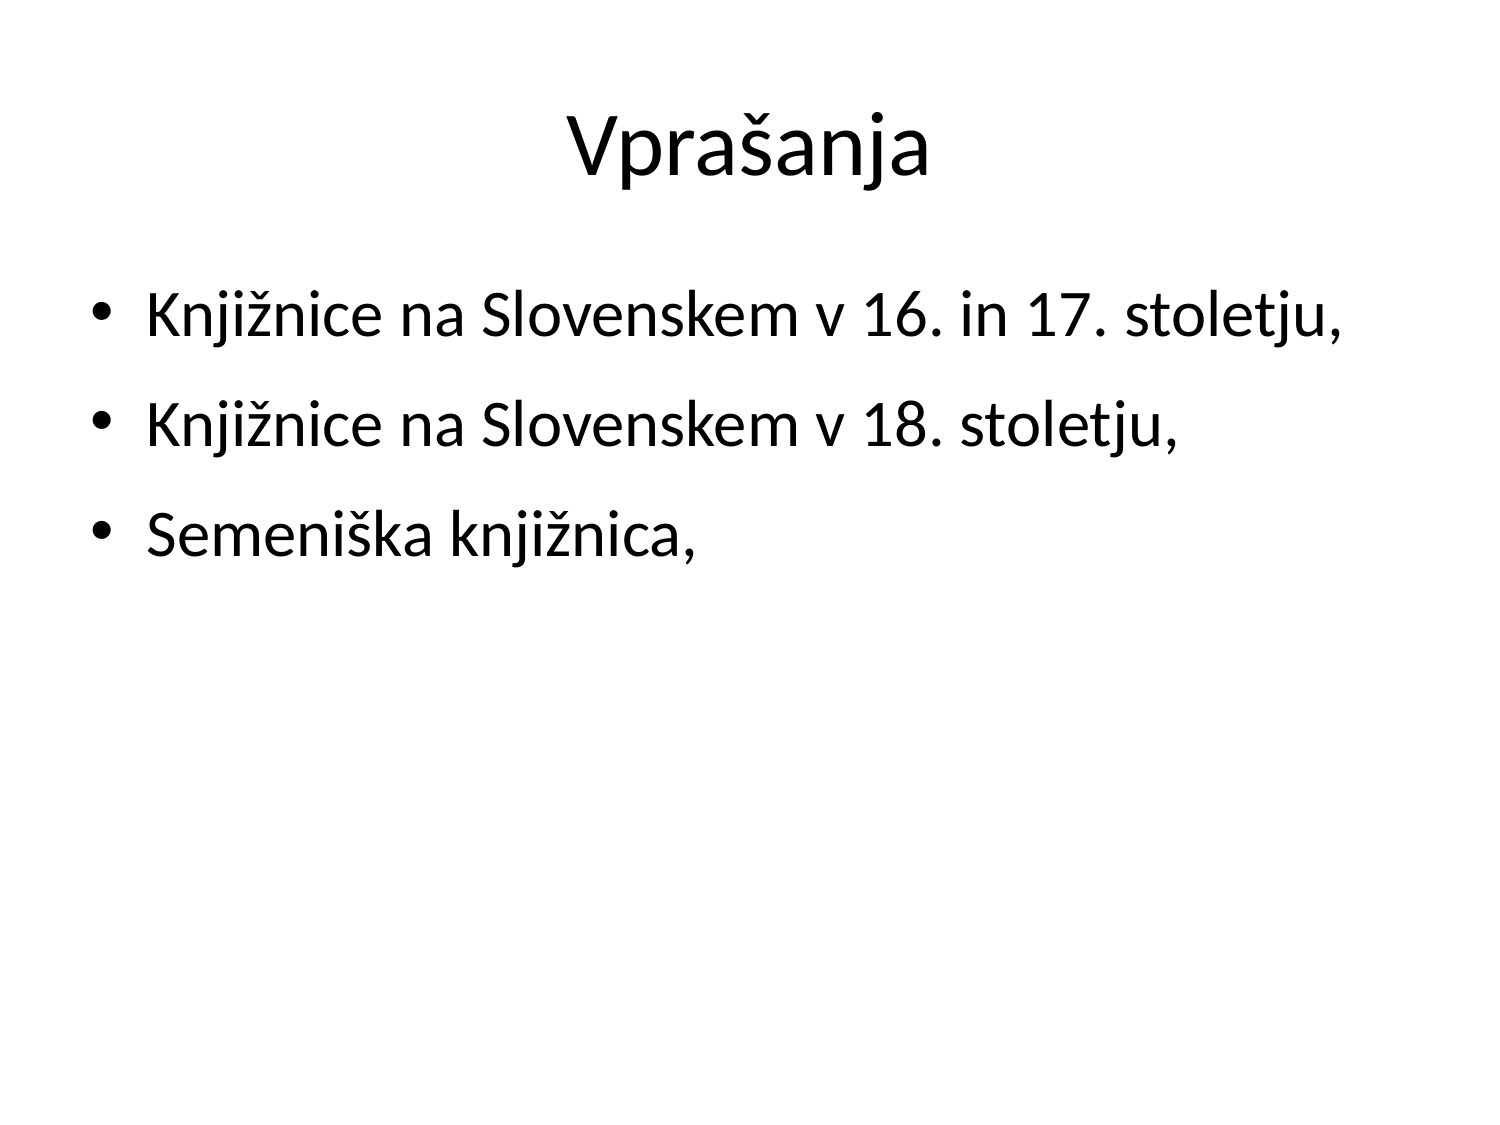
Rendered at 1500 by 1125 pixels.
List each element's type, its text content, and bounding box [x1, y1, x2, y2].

title Vprašanja [75, 45, 1425, 233]
list Knjižnice na Slovenskem v 16. in 17. stoletju, Knjižnice na Slovenskem v 18. stoletju, Semeniška knjižnica, [75, 262, 1425, 1005]
